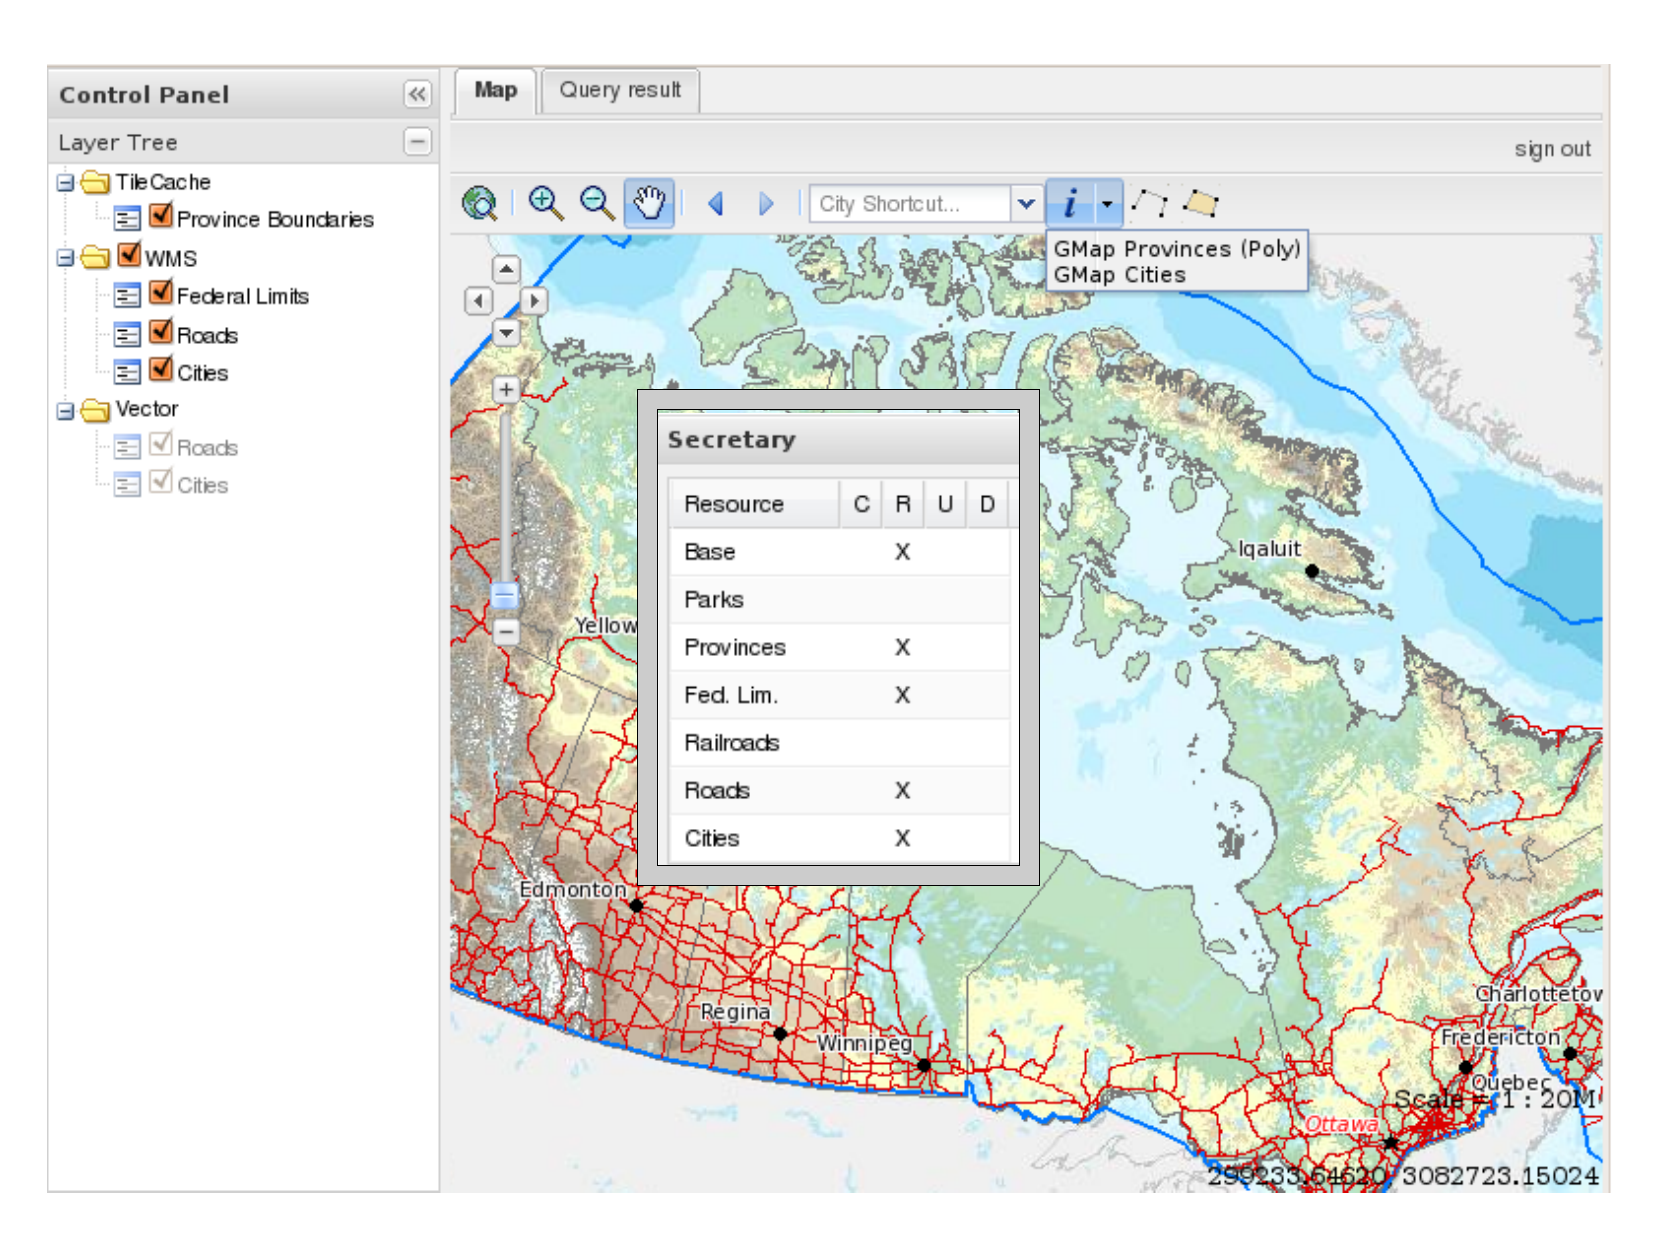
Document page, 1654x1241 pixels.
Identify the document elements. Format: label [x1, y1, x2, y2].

text_box [637, 389, 1040, 886]
picture [0, 0, 1654, 1241]
